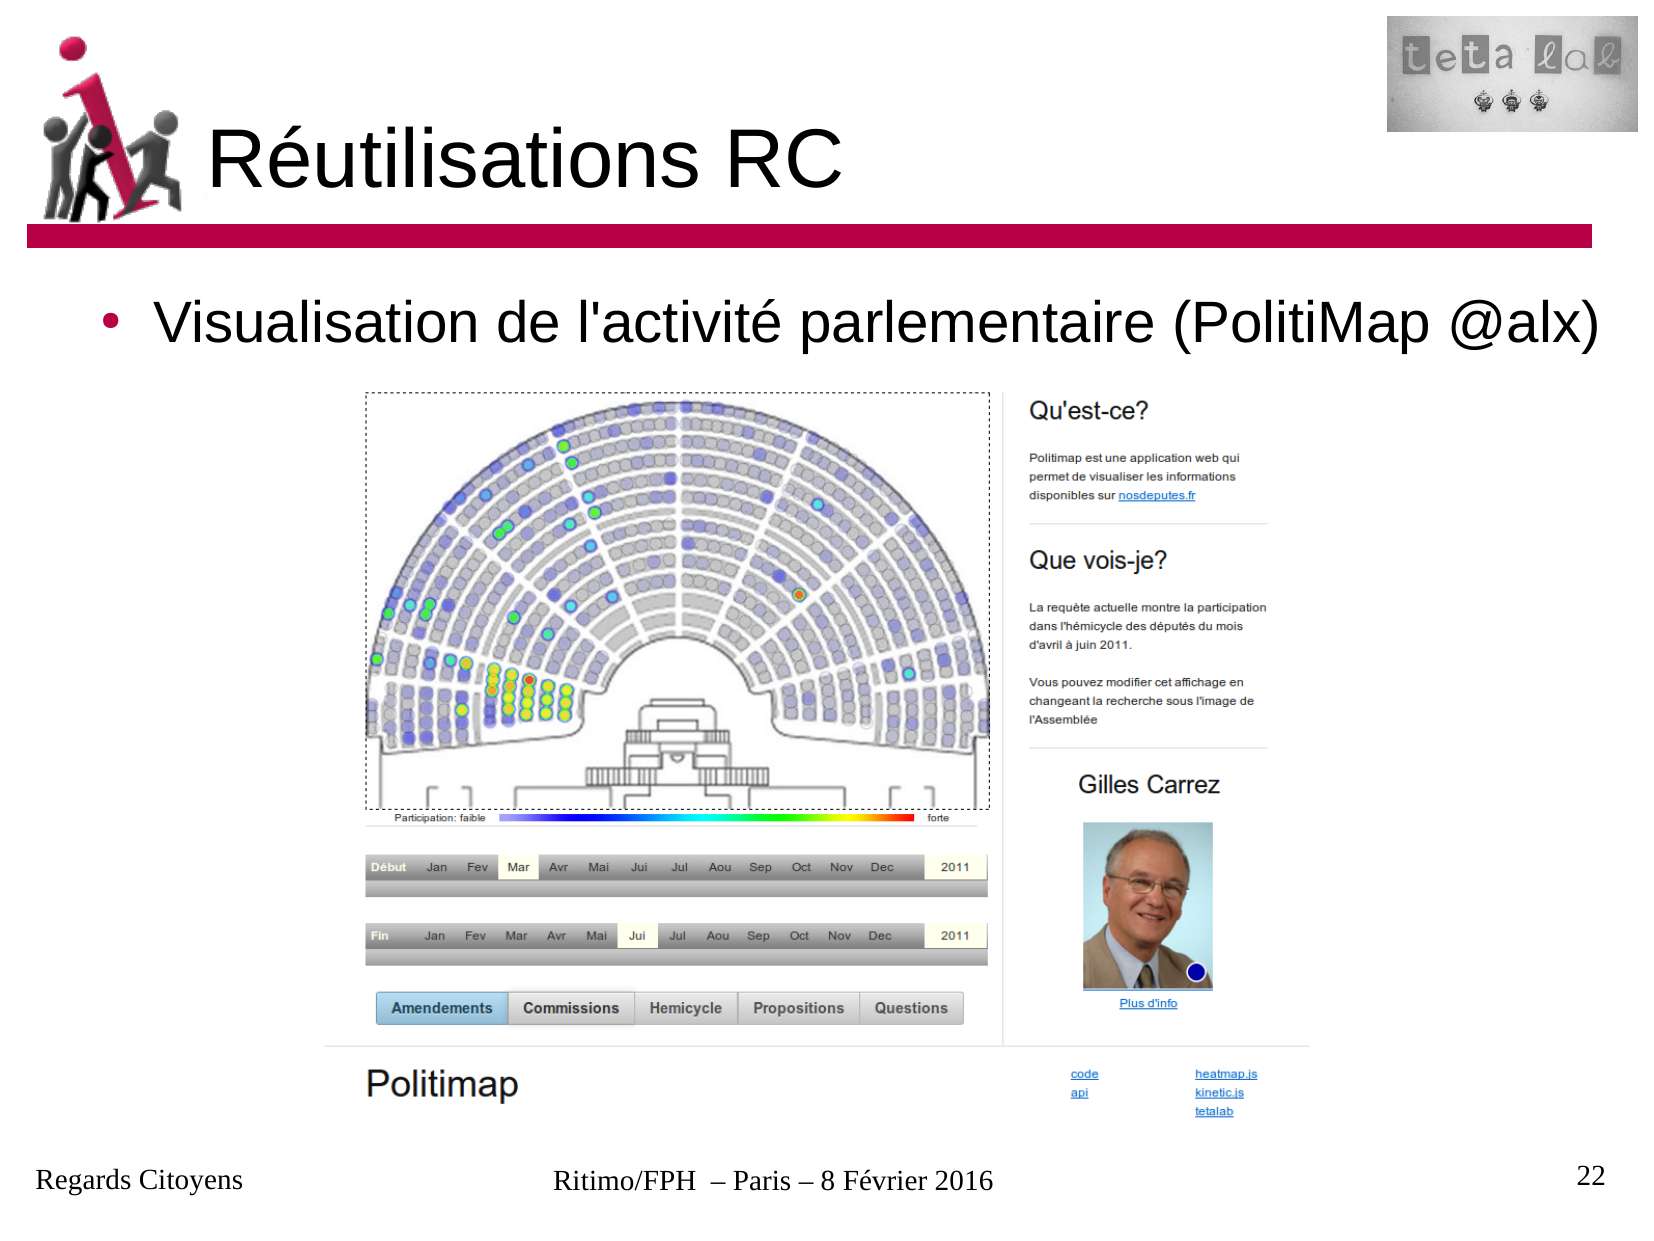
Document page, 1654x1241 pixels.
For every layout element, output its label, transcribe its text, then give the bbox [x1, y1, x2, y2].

picture [1387, 16, 1638, 132]
picture [27, 31, 208, 224]
picture [295, 383, 1328, 1135]
list Visualisation de l'activité parlementaire (PolitiMap @alx) [82, 290, 1625, 1109]
title Réutilisations RC [206, 55, 1595, 263]
